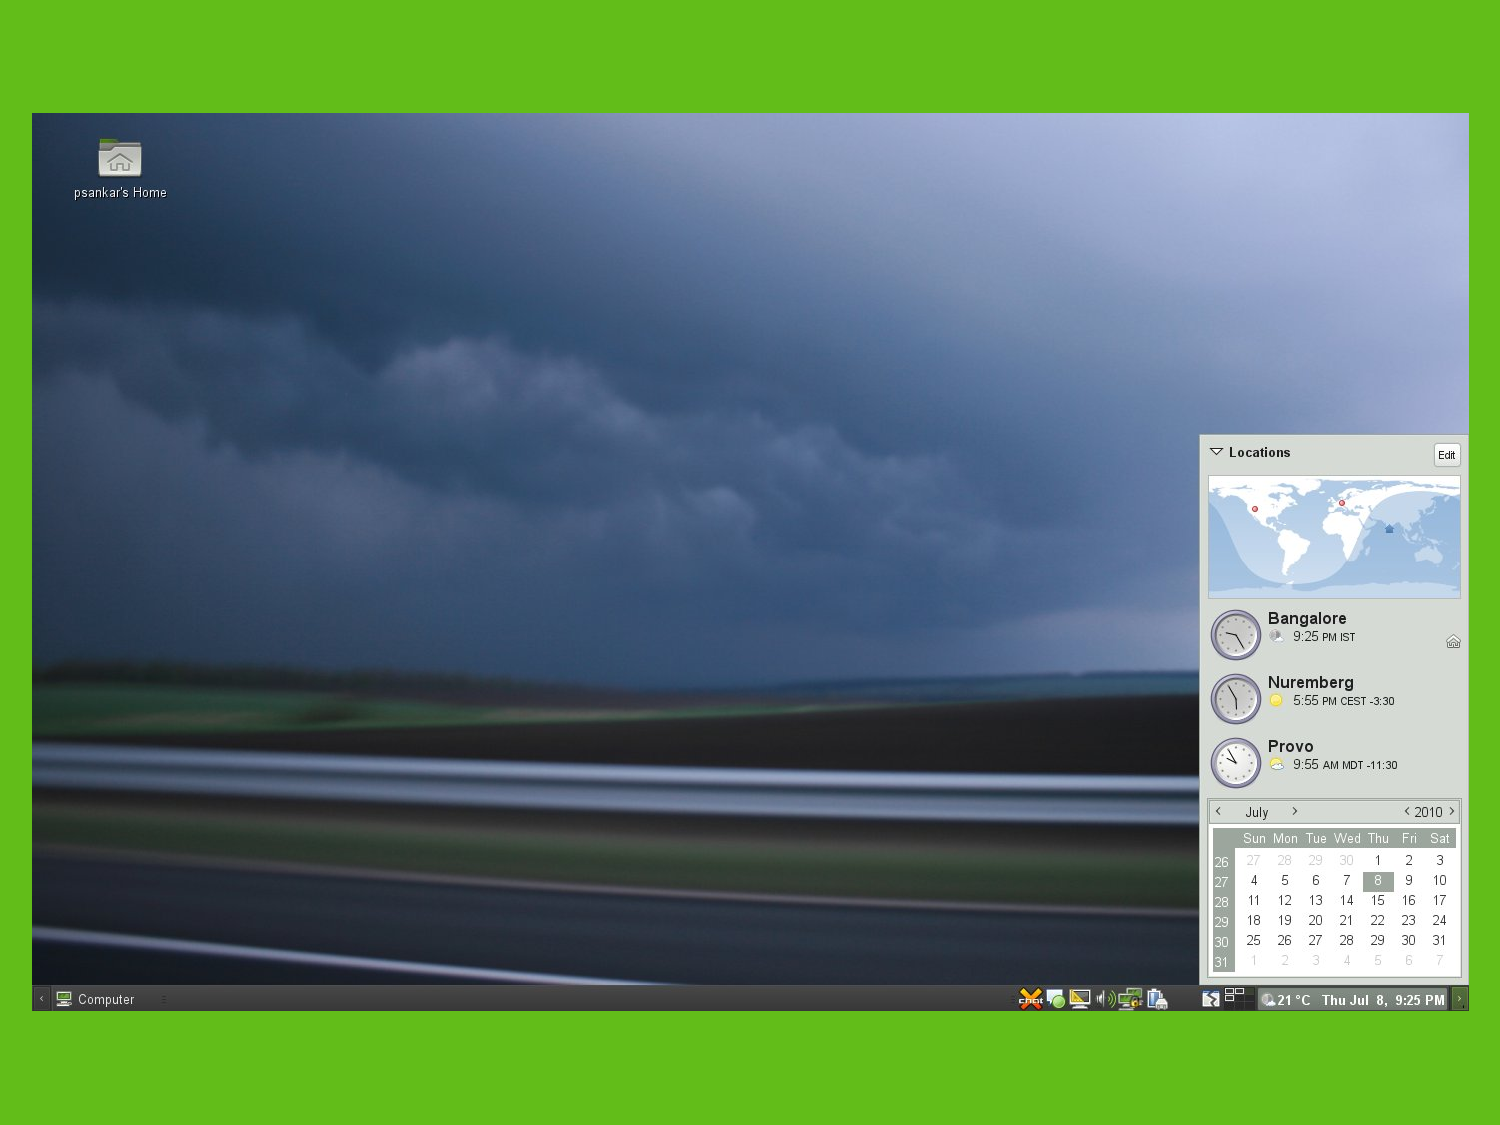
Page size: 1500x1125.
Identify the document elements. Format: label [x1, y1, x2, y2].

picture [32, 113, 1469, 1011]
